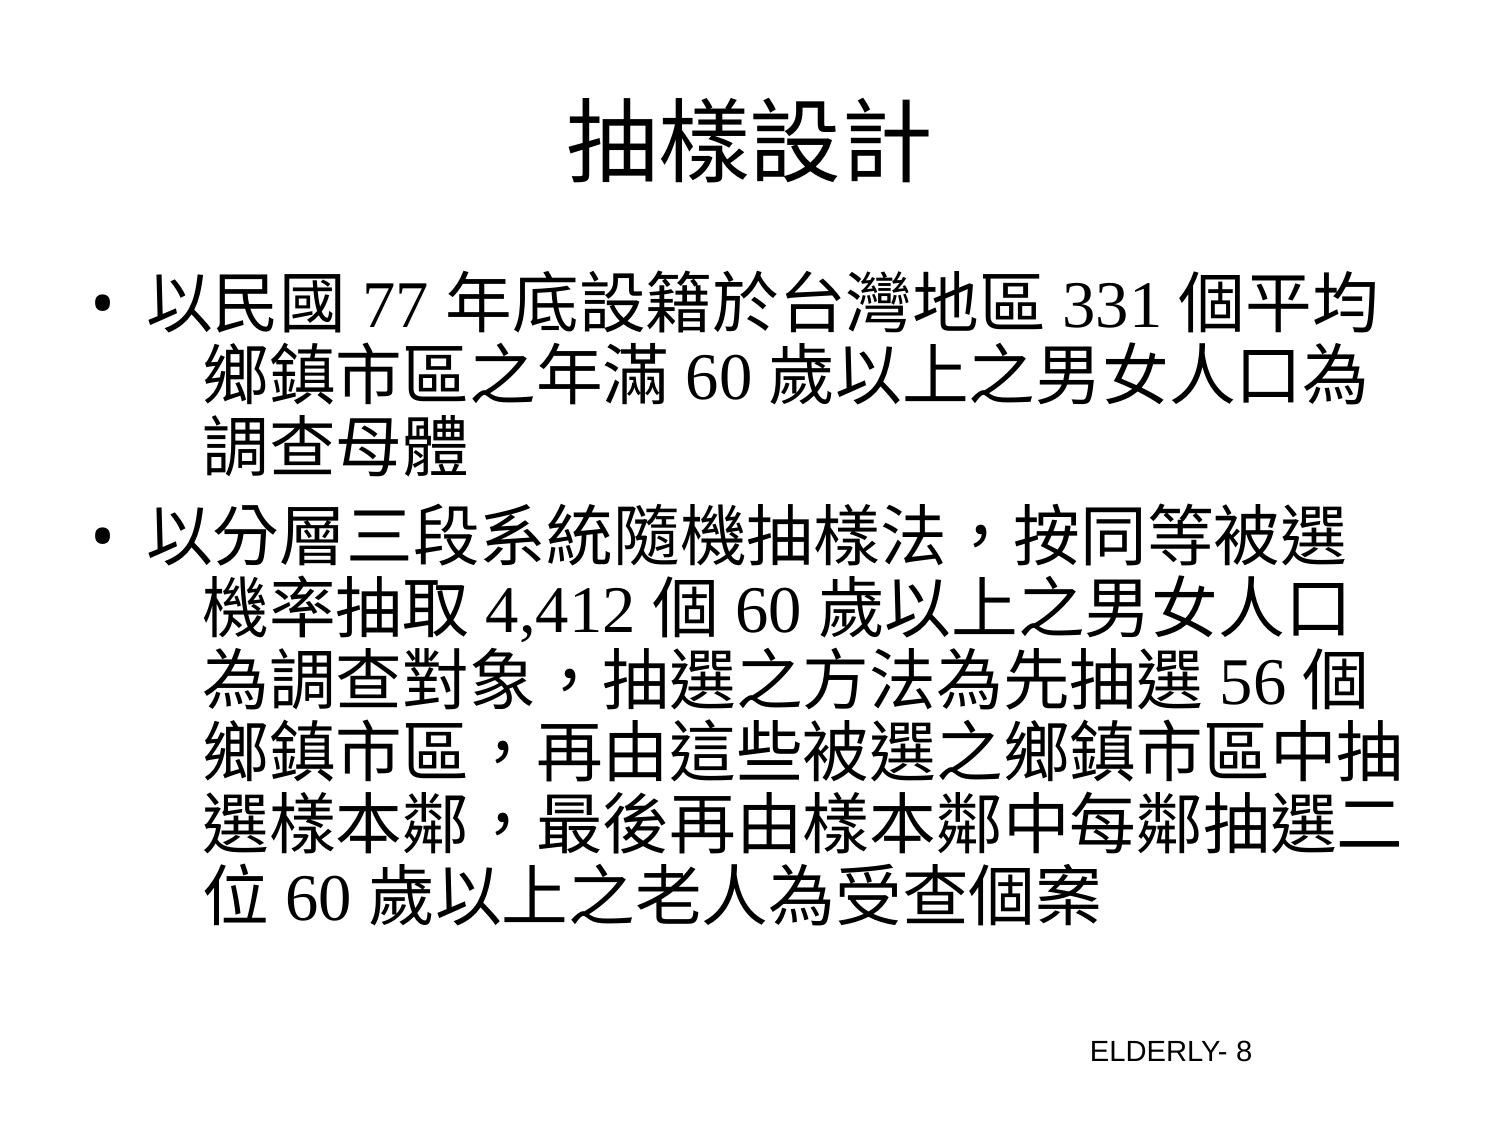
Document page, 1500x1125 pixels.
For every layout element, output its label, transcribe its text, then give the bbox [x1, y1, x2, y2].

text_box ELDERLY- [1074, 1024, 1426, 1103]
list 以民國77年底設籍於台灣地區331個平均鄉鎮市區之年滿60歲以上之男女人口為調查母體 以分層三段系統隨機抽樣法，按同等被選機率抽取4,412個60歲以上之男女人口為調查對象，抽選之方法為先抽選56個鄉鎮市區，再由這些被選之鄉鎮市區中抽選樣本鄰，最後再由樣本鄰中每鄰抽選二位60歲以上之老人為受查個案 [75, 262, 1426, 1005]
title 抽樣設計 [75, 45, 1426, 233]
